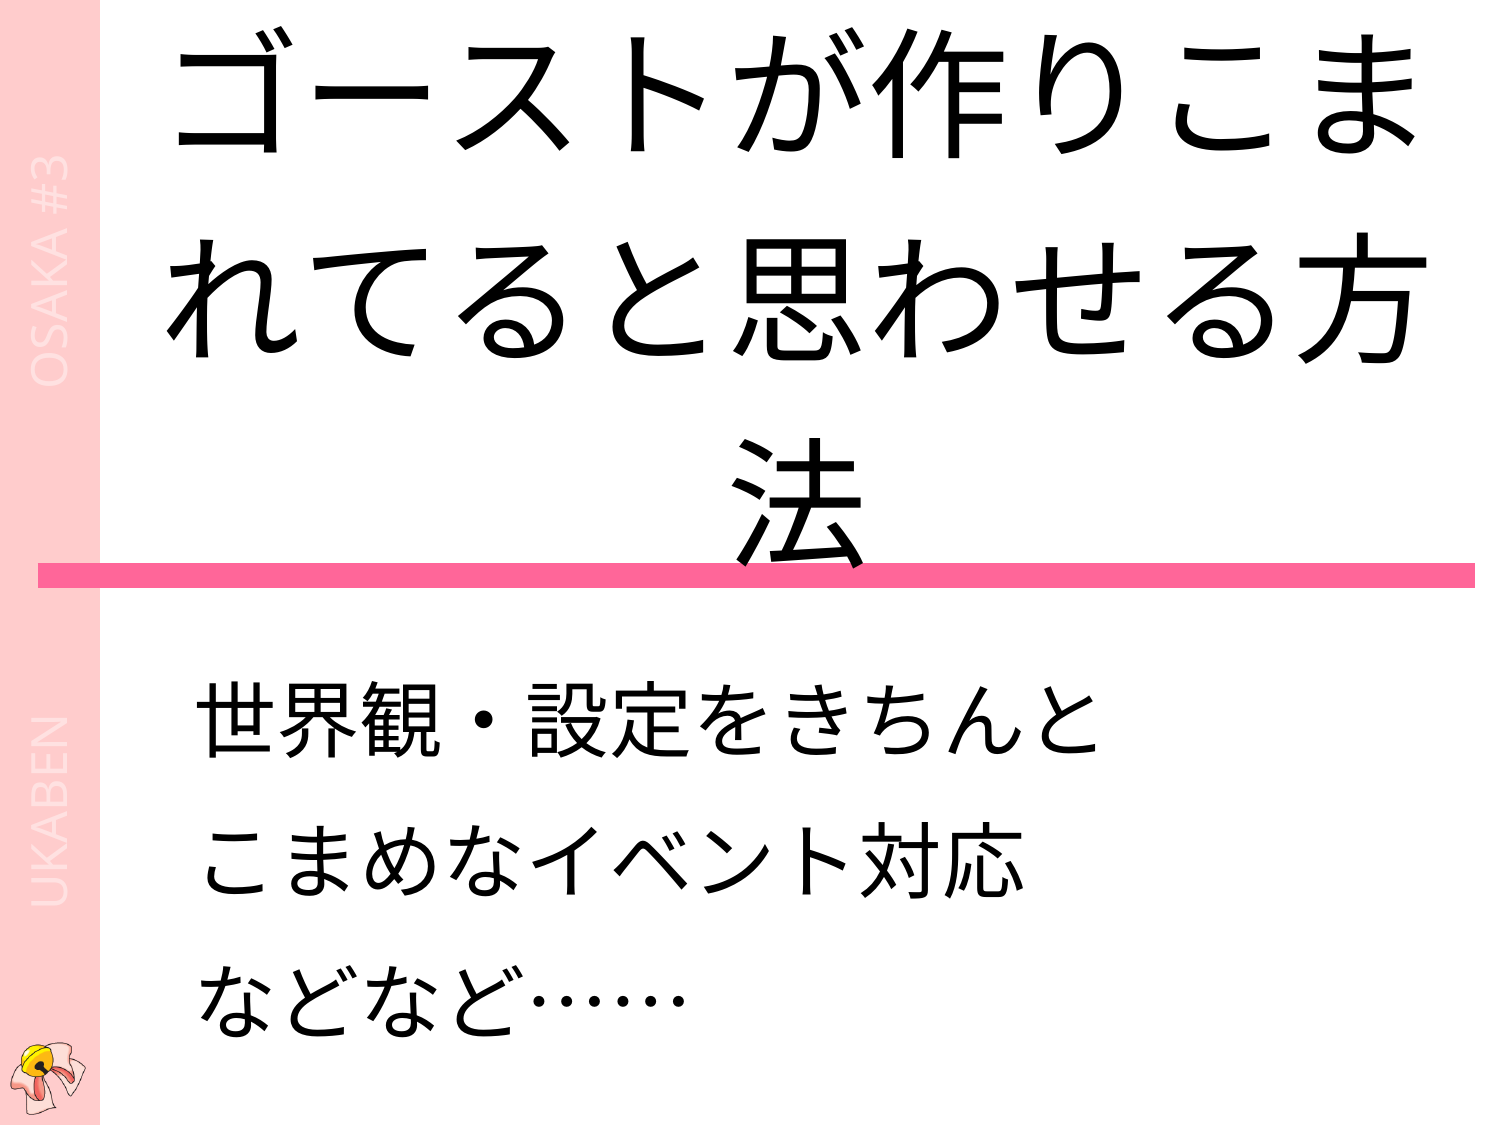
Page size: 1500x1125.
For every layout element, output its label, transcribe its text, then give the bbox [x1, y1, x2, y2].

subtitle 世界観・設定をきちんと こまめなイベント対応 などなど…… [118, 620, 1477, 1093]
picture [10, 1042, 86, 1115]
title ゴーストが作りこまれてると思わせる方法 [118, 50, 1477, 532]
